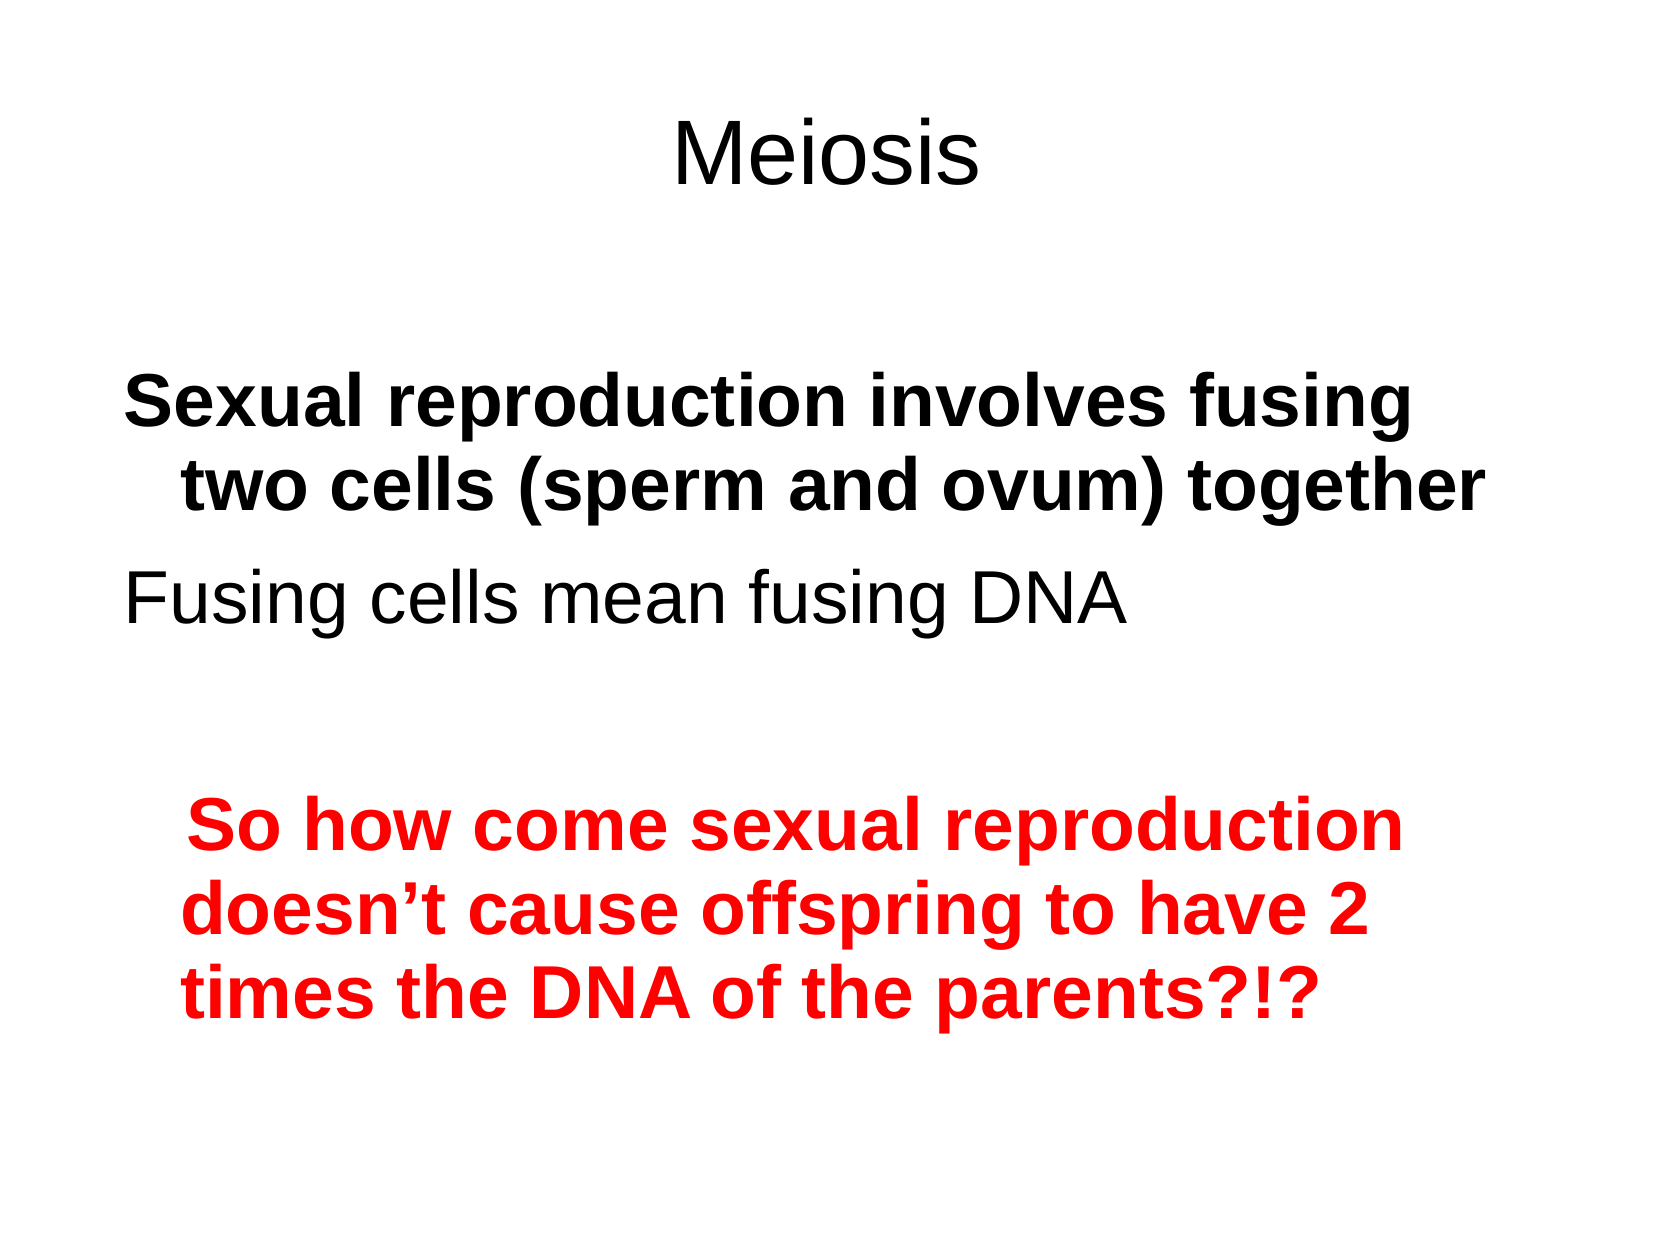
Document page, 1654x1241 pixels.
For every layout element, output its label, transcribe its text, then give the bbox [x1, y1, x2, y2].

list Sexual reproduction involves fusing two cells (sperm and ovum) together Fusing cells mean fusing DNA So how come sexual reproduction doesn’t cause offspring to have 2 times the DNA of the parents?!? [124, 358, 1530, 1088]
title Meiosis [82, 49, 1571, 257]
